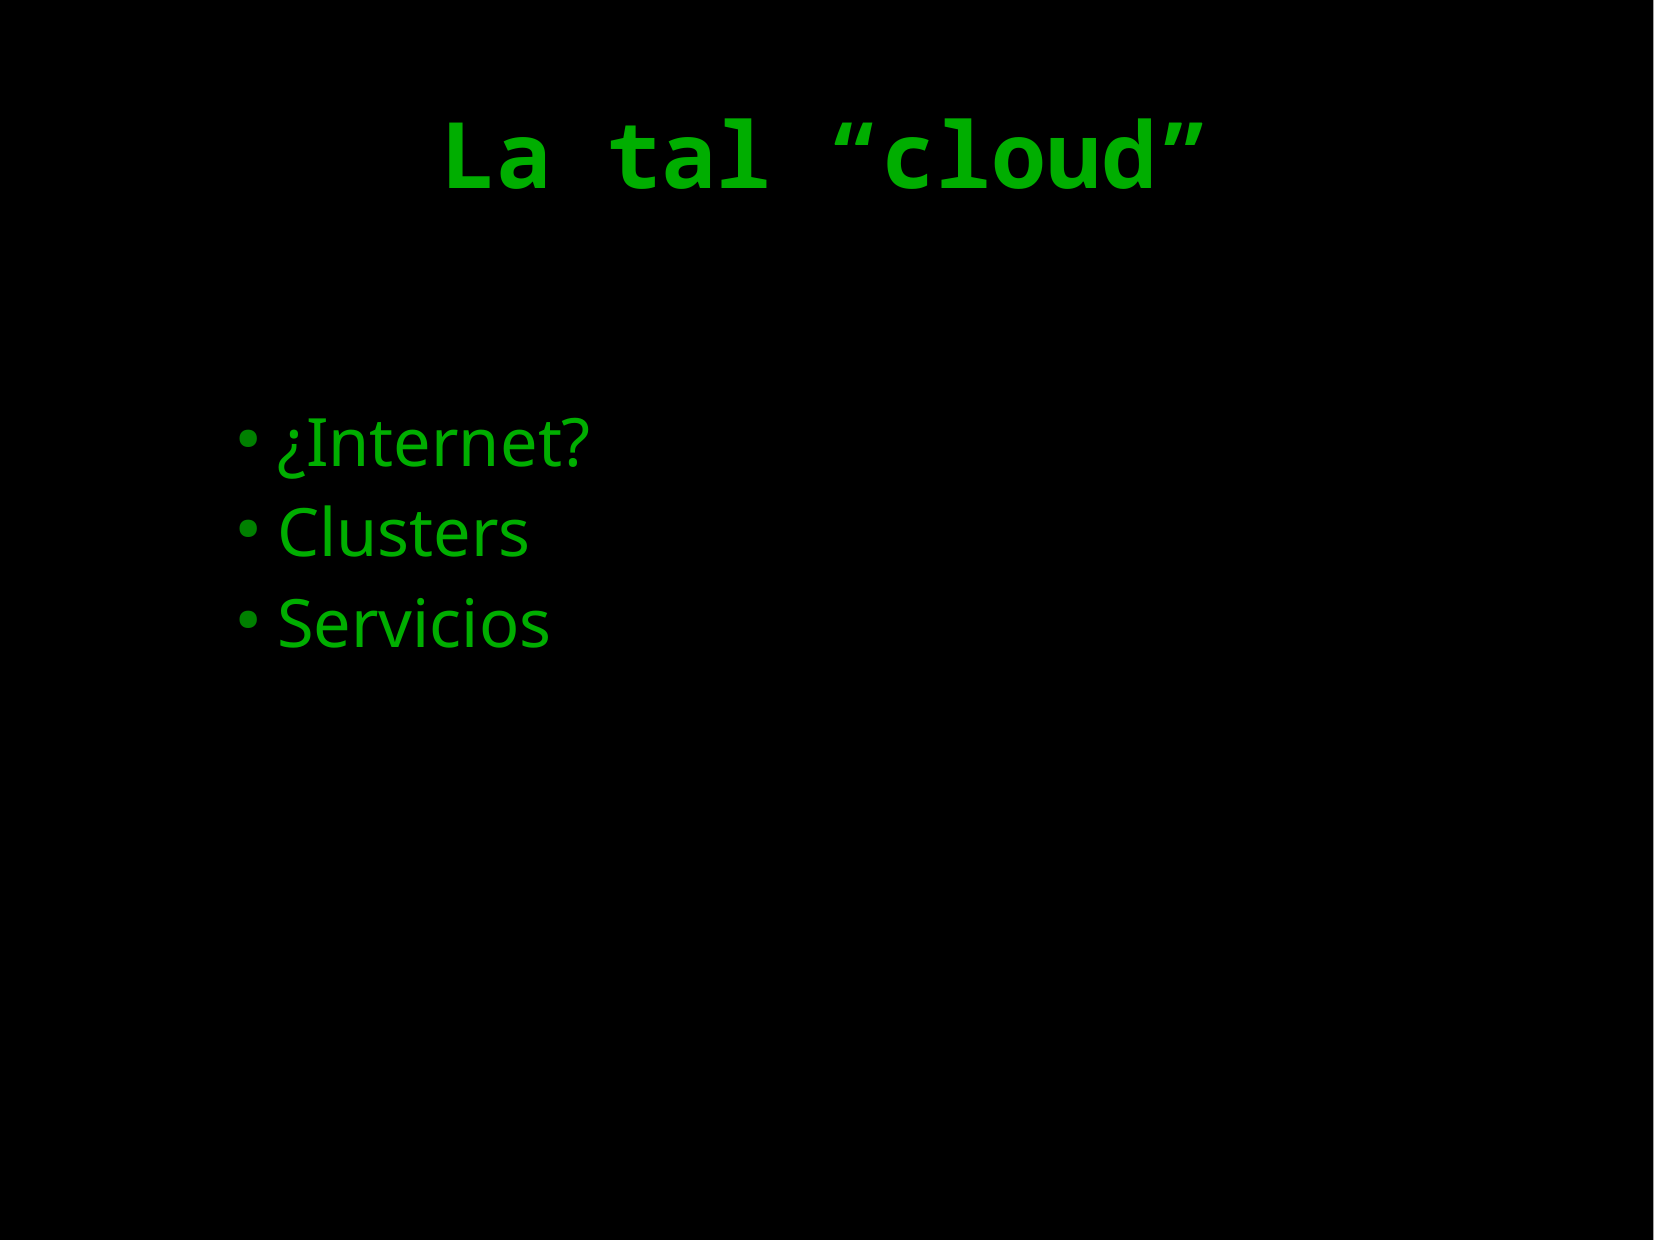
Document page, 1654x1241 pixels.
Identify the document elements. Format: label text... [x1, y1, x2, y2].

title La tal “cloud” [82, 43, 1571, 263]
subtitle ¿Internet? Clusters Servicios [236, 290, 1123, 863]
